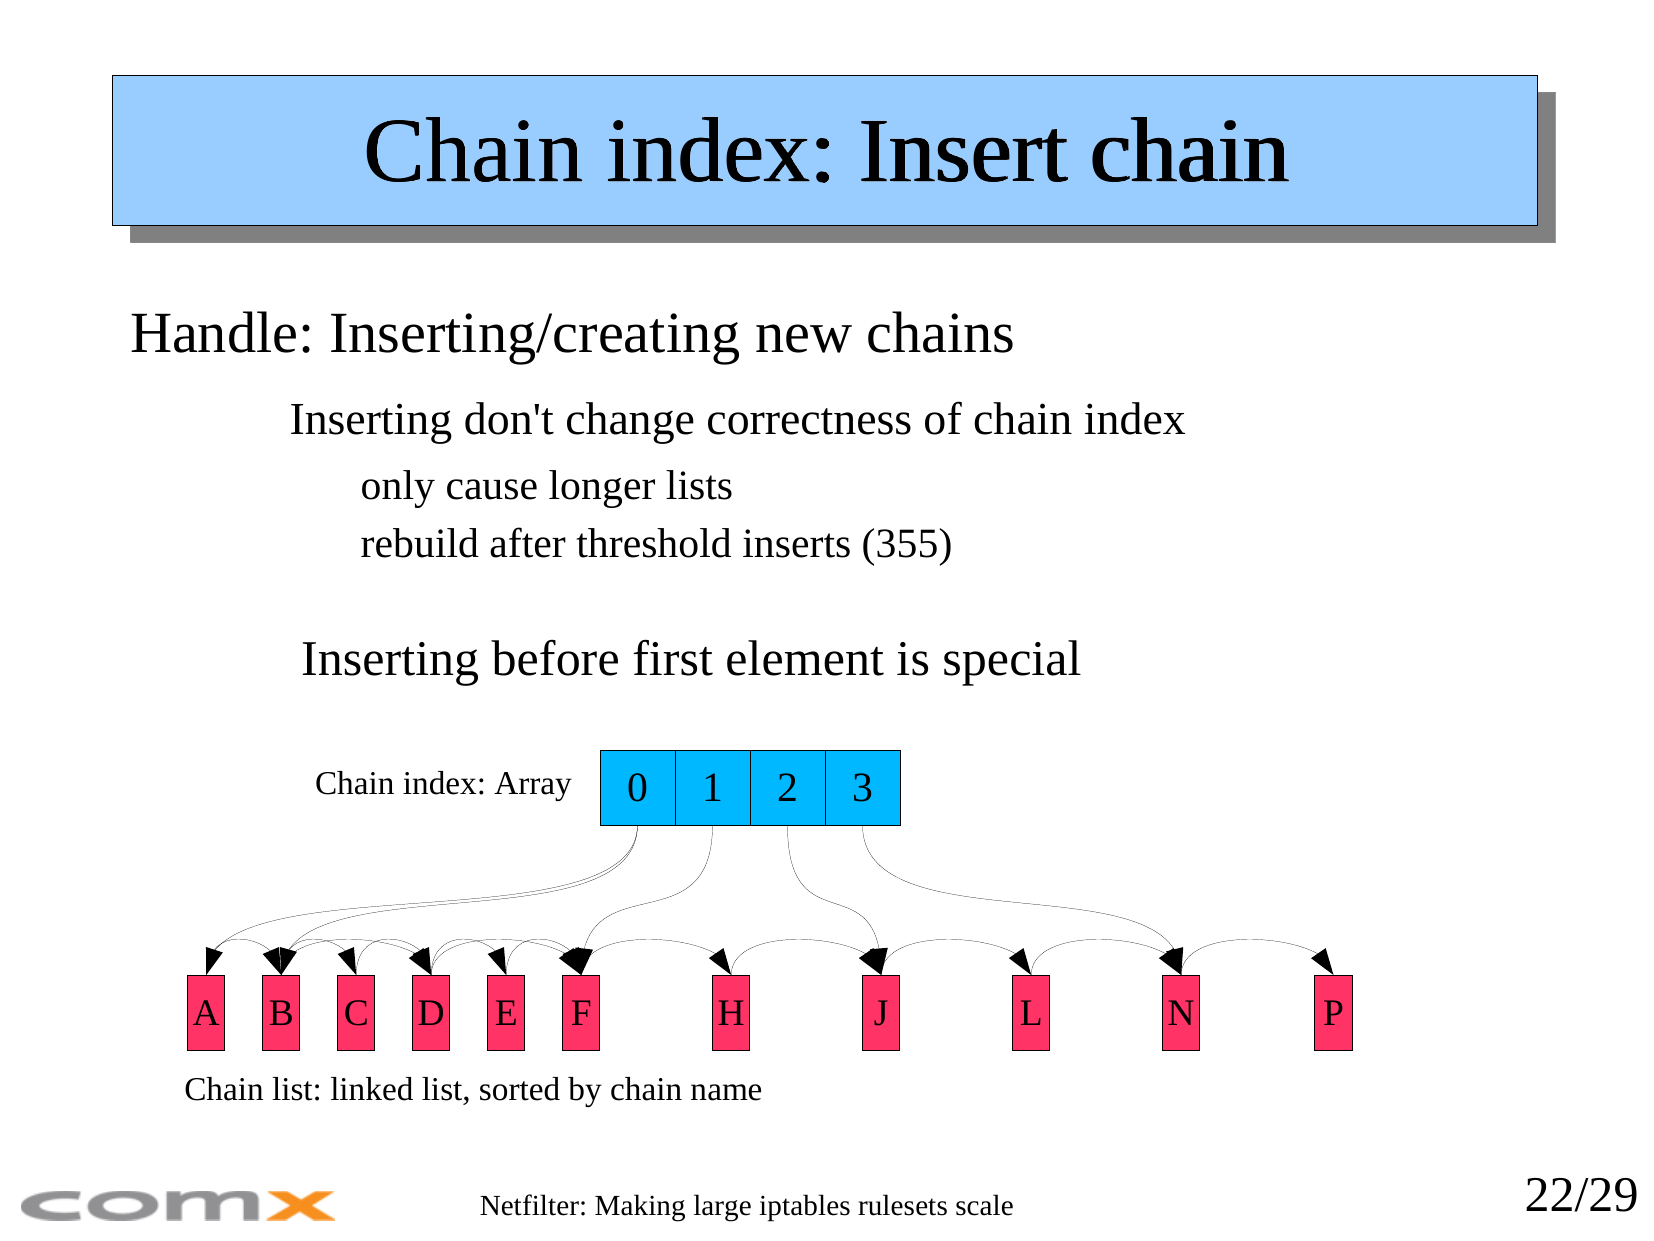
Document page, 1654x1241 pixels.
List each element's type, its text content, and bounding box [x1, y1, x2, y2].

text_box Chain list: linked list, sorted by chain name [169, 1055, 995, 1163]
text_box 3 [825, 750, 901, 826]
text_box B [262, 975, 300, 1051]
text_box P [1314, 975, 1353, 1051]
text_box Chain index: Array [300, 750, 601, 896]
text_box F [562, 975, 600, 1051]
text_box 0 [601, 750, 675, 826]
text_box H [712, 975, 750, 1051]
picture [21, 1191, 335, 1221]
text_box Chain index: Array [509, 874, 601, 896]
text_box D [412, 975, 450, 1051]
title Chain index: Insert chain [116, 75, 1538, 226]
text_box E [487, 975, 525, 1051]
text_box Inserting before first element is special [273, 616, 1474, 705]
text_box A [187, 975, 225, 1051]
text_box N [1162, 975, 1200, 1051]
text_box L [1012, 975, 1050, 1051]
text_box C [337, 975, 375, 1051]
list Handle: Inserting/creating new chains Inserting don't change correctness of chain index only cause longer lists rebuild after threshold inserts (355) [112, 300, 1538, 1058]
text_box 1 [675, 750, 750, 826]
text_box J [862, 975, 900, 1051]
text_box 2 [750, 750, 825, 826]
